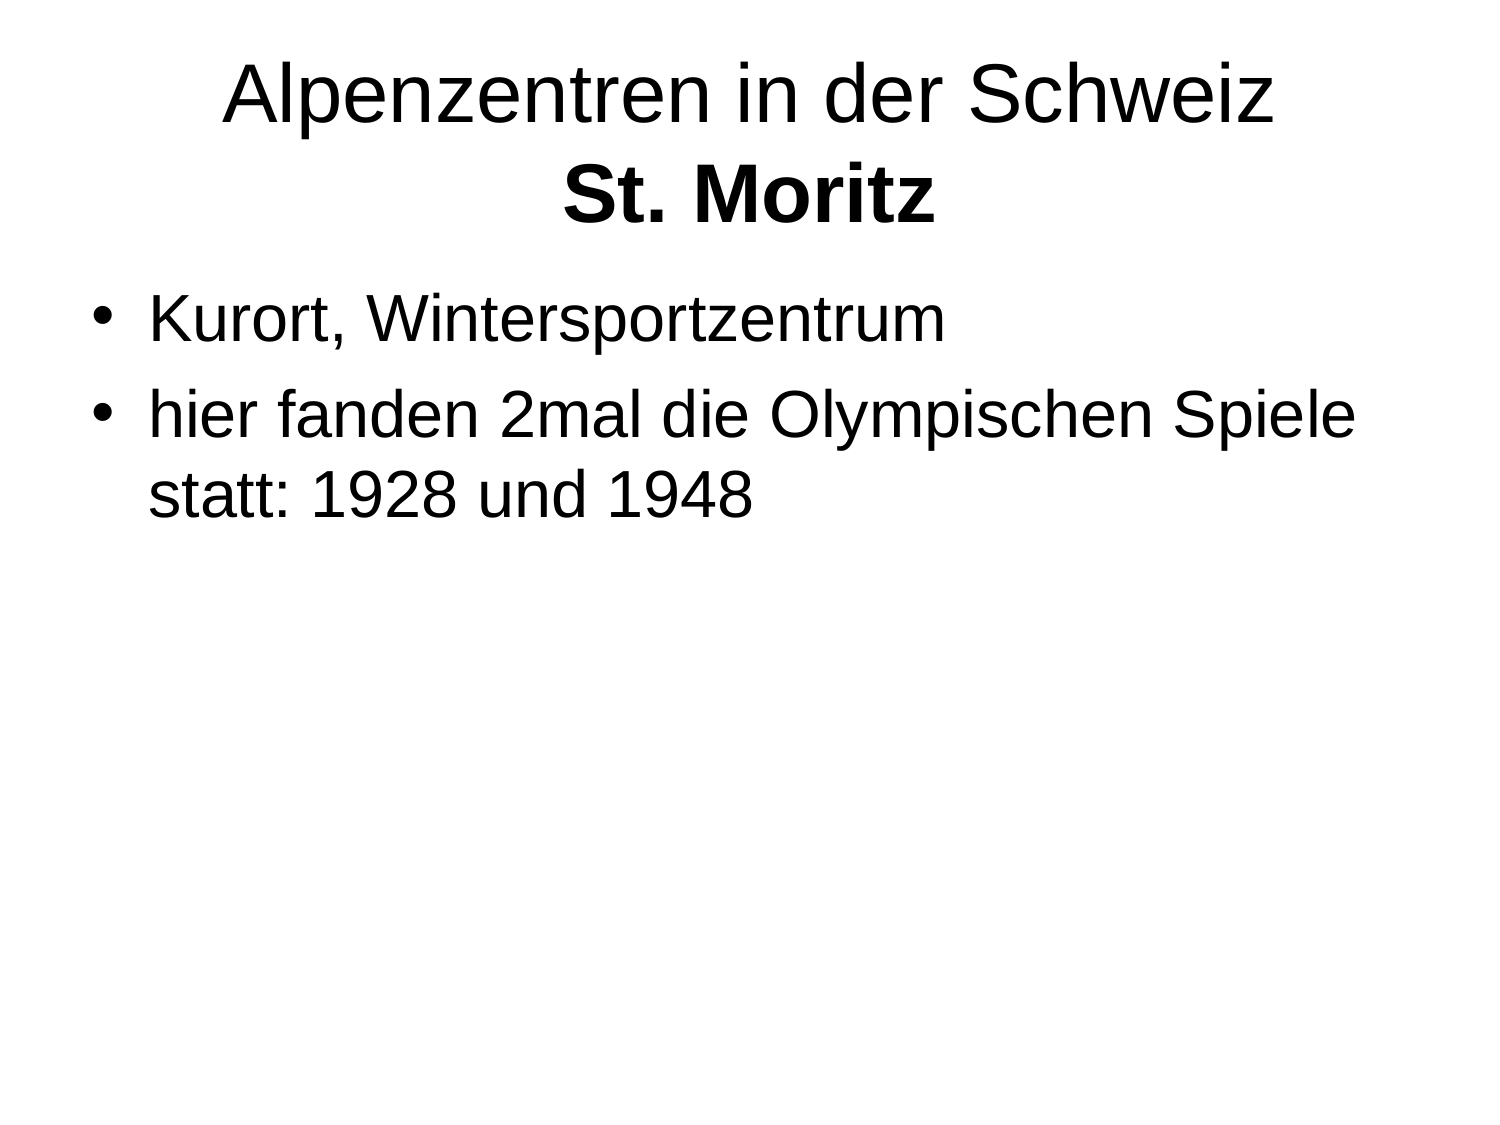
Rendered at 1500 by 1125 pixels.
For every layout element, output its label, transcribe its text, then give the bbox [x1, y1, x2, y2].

list Kurort, Wintersportzentrum hier fanden 2mal die Olympischen Spiele statt: 1928 und 1948 [76, 267, 1427, 1010]
title Alpenzentren in der Schweiz St. Moritz [75, 31, 1426, 247]
